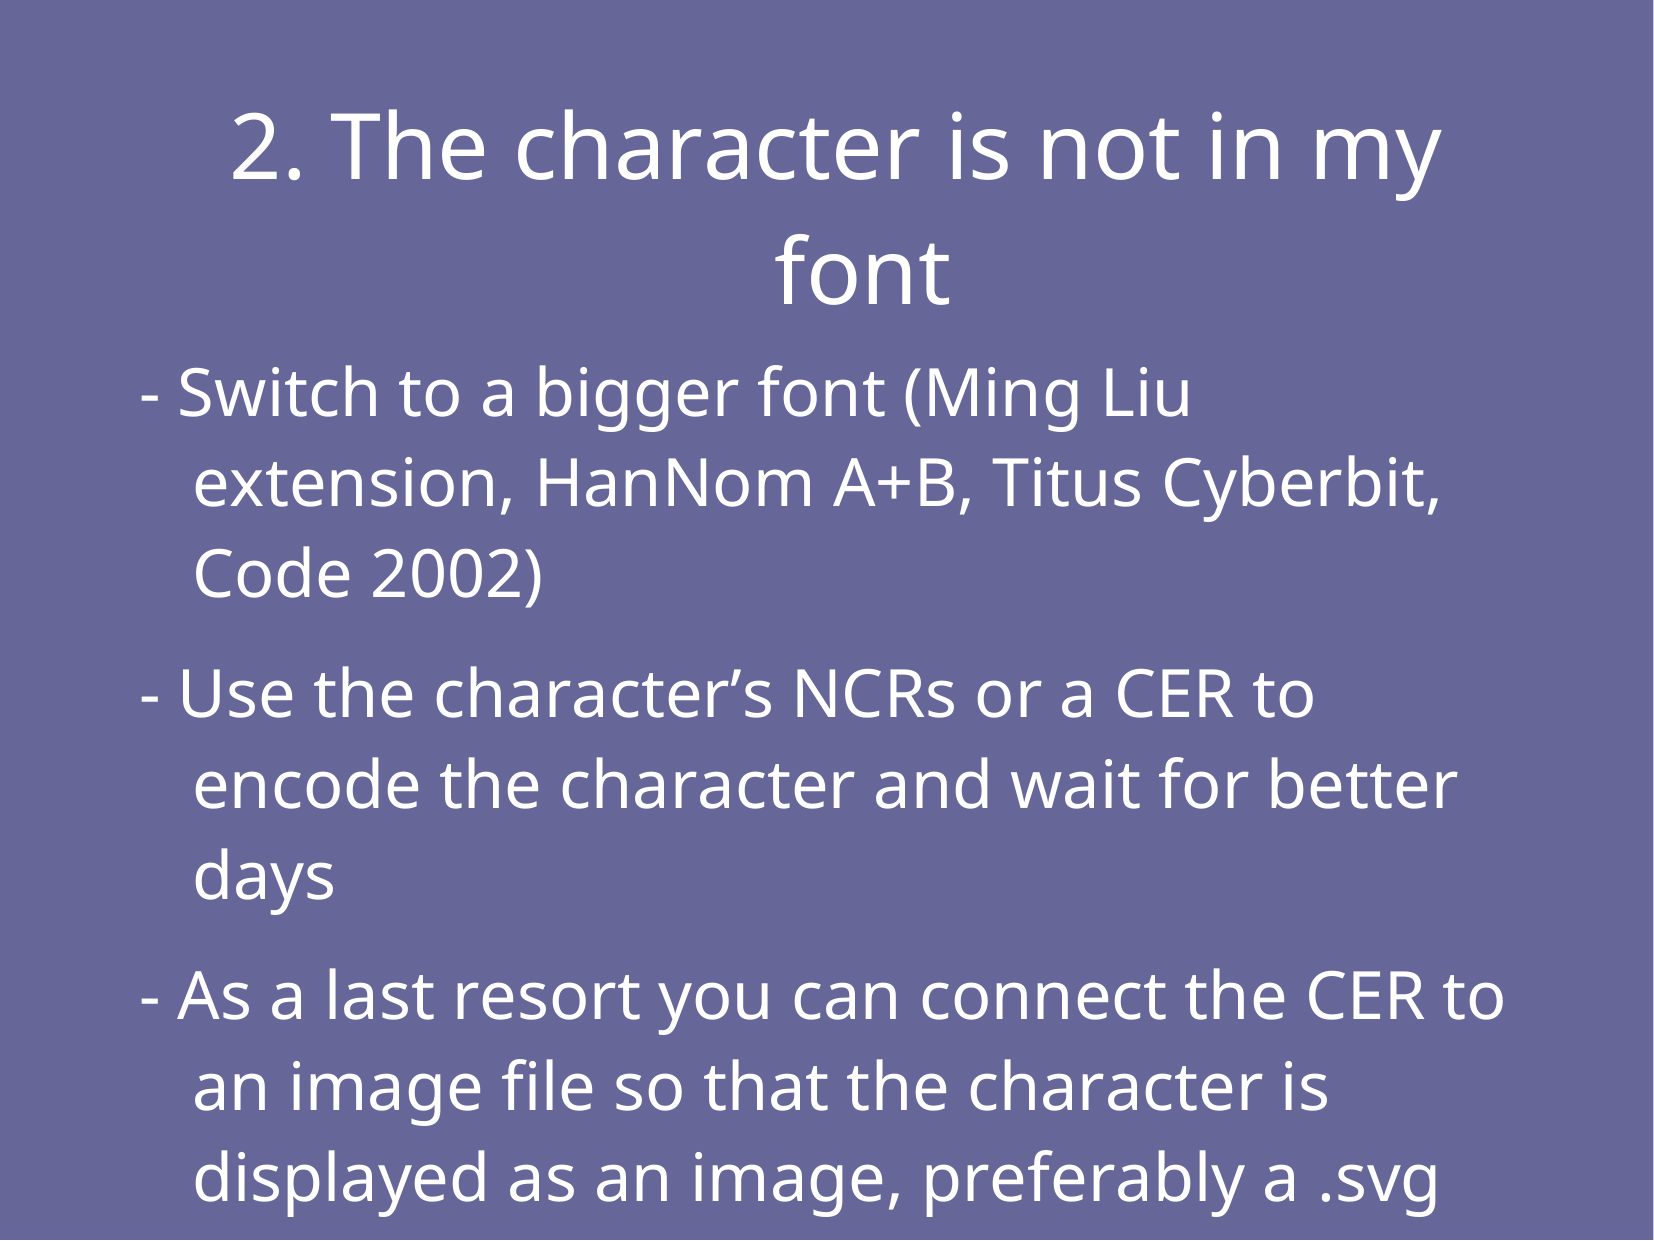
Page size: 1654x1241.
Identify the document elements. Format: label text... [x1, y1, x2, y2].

list - Switch to a bigger font (Ming Liu extension, HanNom A+B, Titus Cyberbit, Code 2002) - Use the character’s NCRs or a CER to encode the character and wait for better days - As a last resort you can connect the CER to an image file so that the character is displayed as an image, preferably a .svg file. [121, 344, 1534, 1127]
title 2. The character is not in my font [121, 102, 1534, 310]
